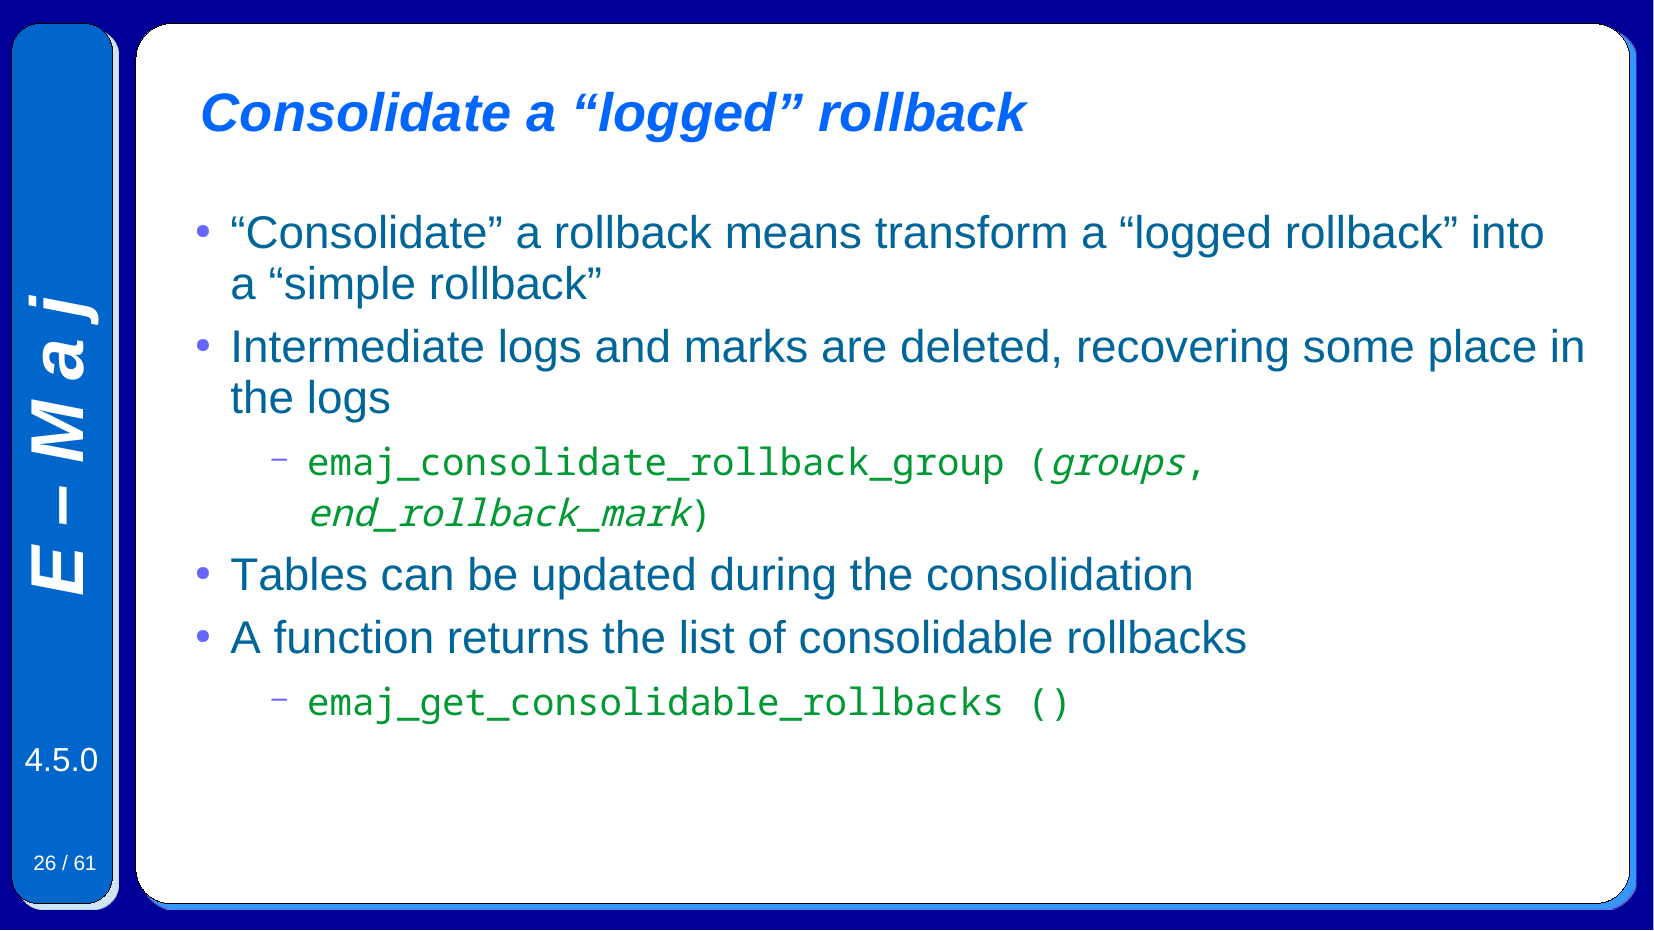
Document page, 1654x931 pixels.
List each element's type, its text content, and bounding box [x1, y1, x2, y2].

list “Consolidate” a rollback means transform a “logged rollback” into a “simple rollback” Intermediate logs and marks are deleted, recovering some place in the logs emaj_consolidate_rollback_group (groups, end_rollback_mark) Tables can be updated during the consolidation A function returns the list of consolidable rollbacks emaj_get_consolidable_rollbacks () [177, 206, 1587, 827]
title Consolidate a “logged” rollback [200, 34, 1575, 191]
